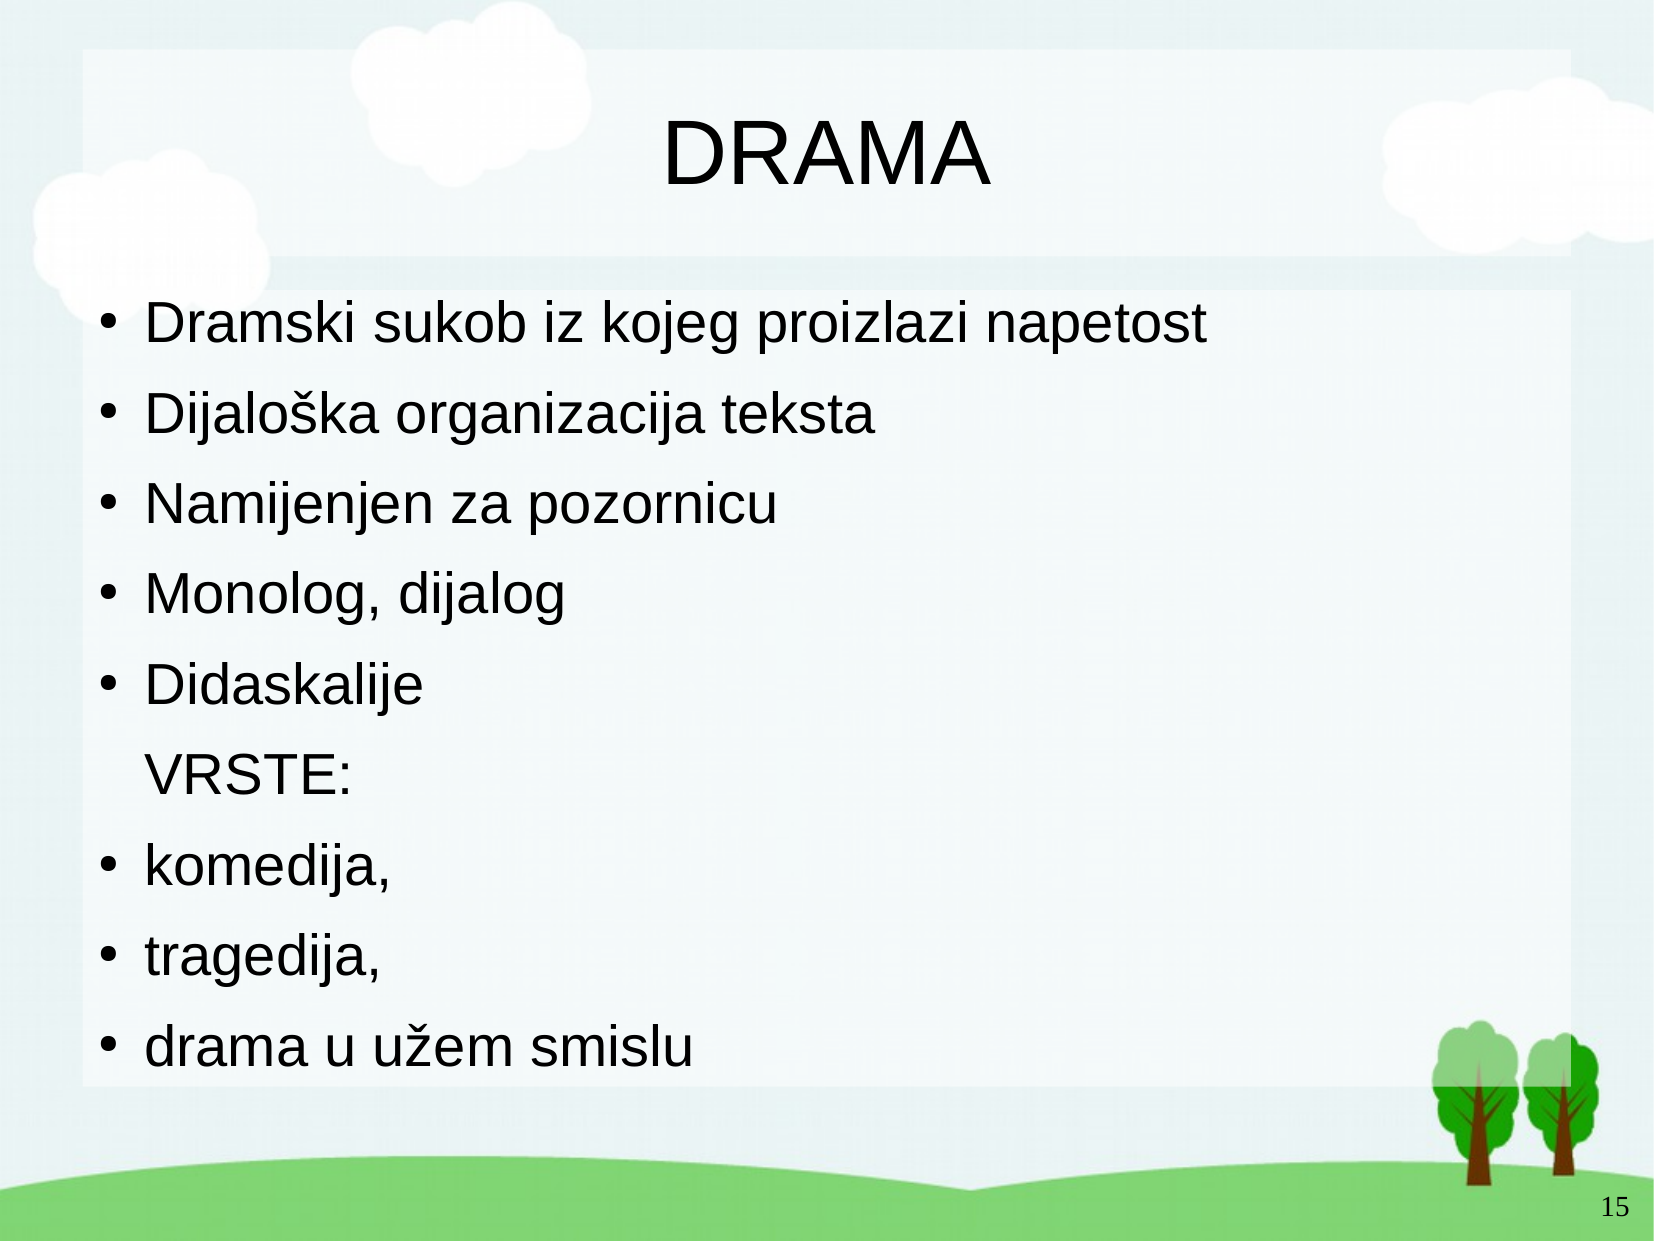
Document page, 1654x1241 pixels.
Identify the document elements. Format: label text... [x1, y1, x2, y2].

picture [0, 0, 1654, 1241]
title DRAMA [82, 49, 1571, 257]
list Dramski sukob iz kojeg proizlazi napetost Dijaloška organizacija teksta Namijenjen za pozornicu Monolog, dijalog Didaskalije VRSTE: komedija, tragedija, drama u užem smislu [82, 290, 1571, 1087]
